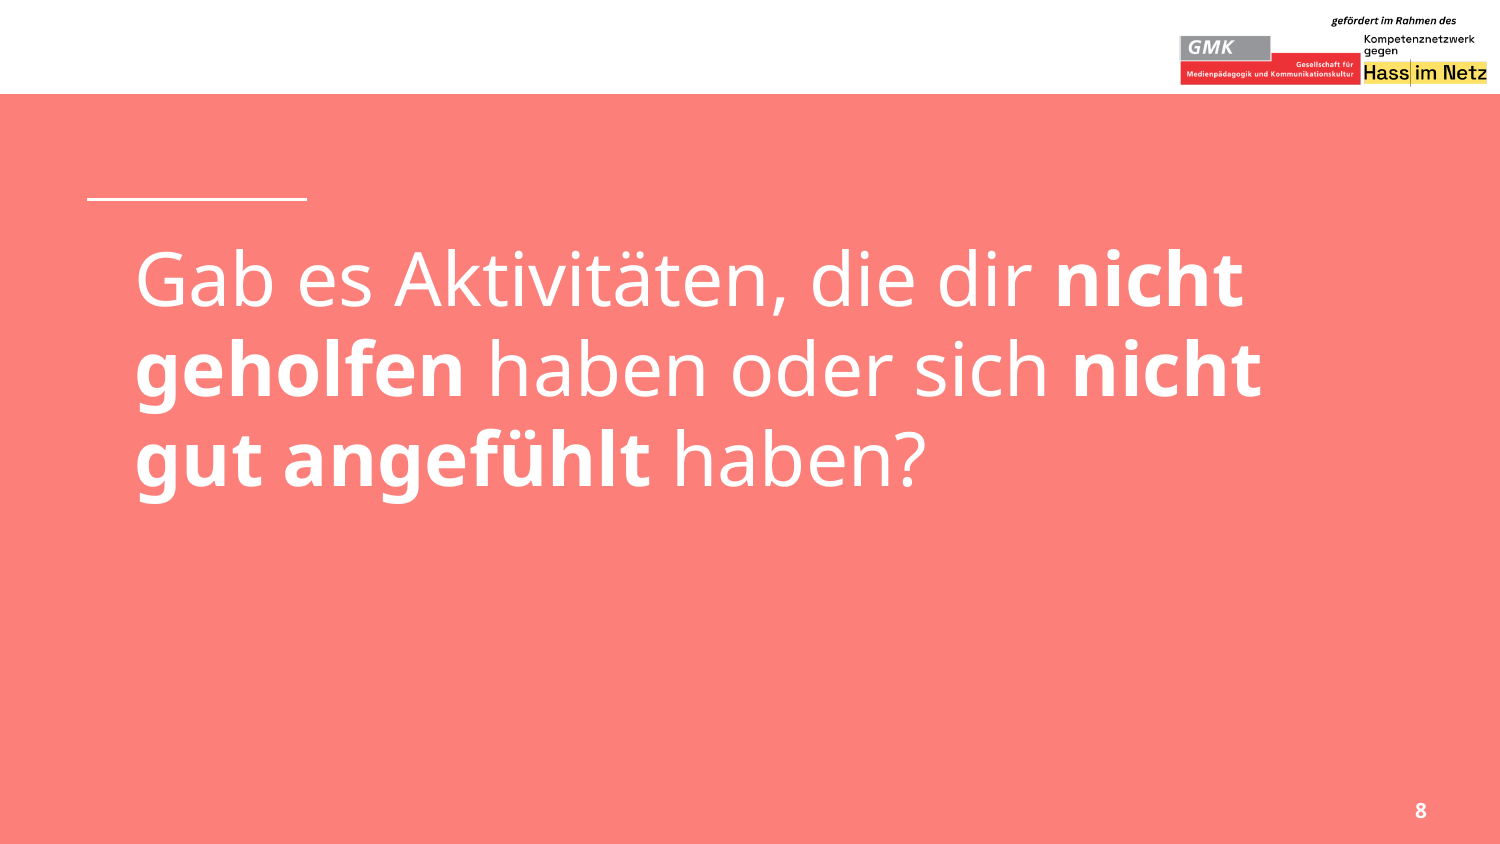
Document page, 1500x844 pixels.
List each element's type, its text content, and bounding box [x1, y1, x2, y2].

title Gab es Aktivitäten, die dir nicht geholfen haben oder sich nicht gut angefühlt haben? [119, 216, 1381, 466]
text_box 8 [1400, 779, 1491, 844]
